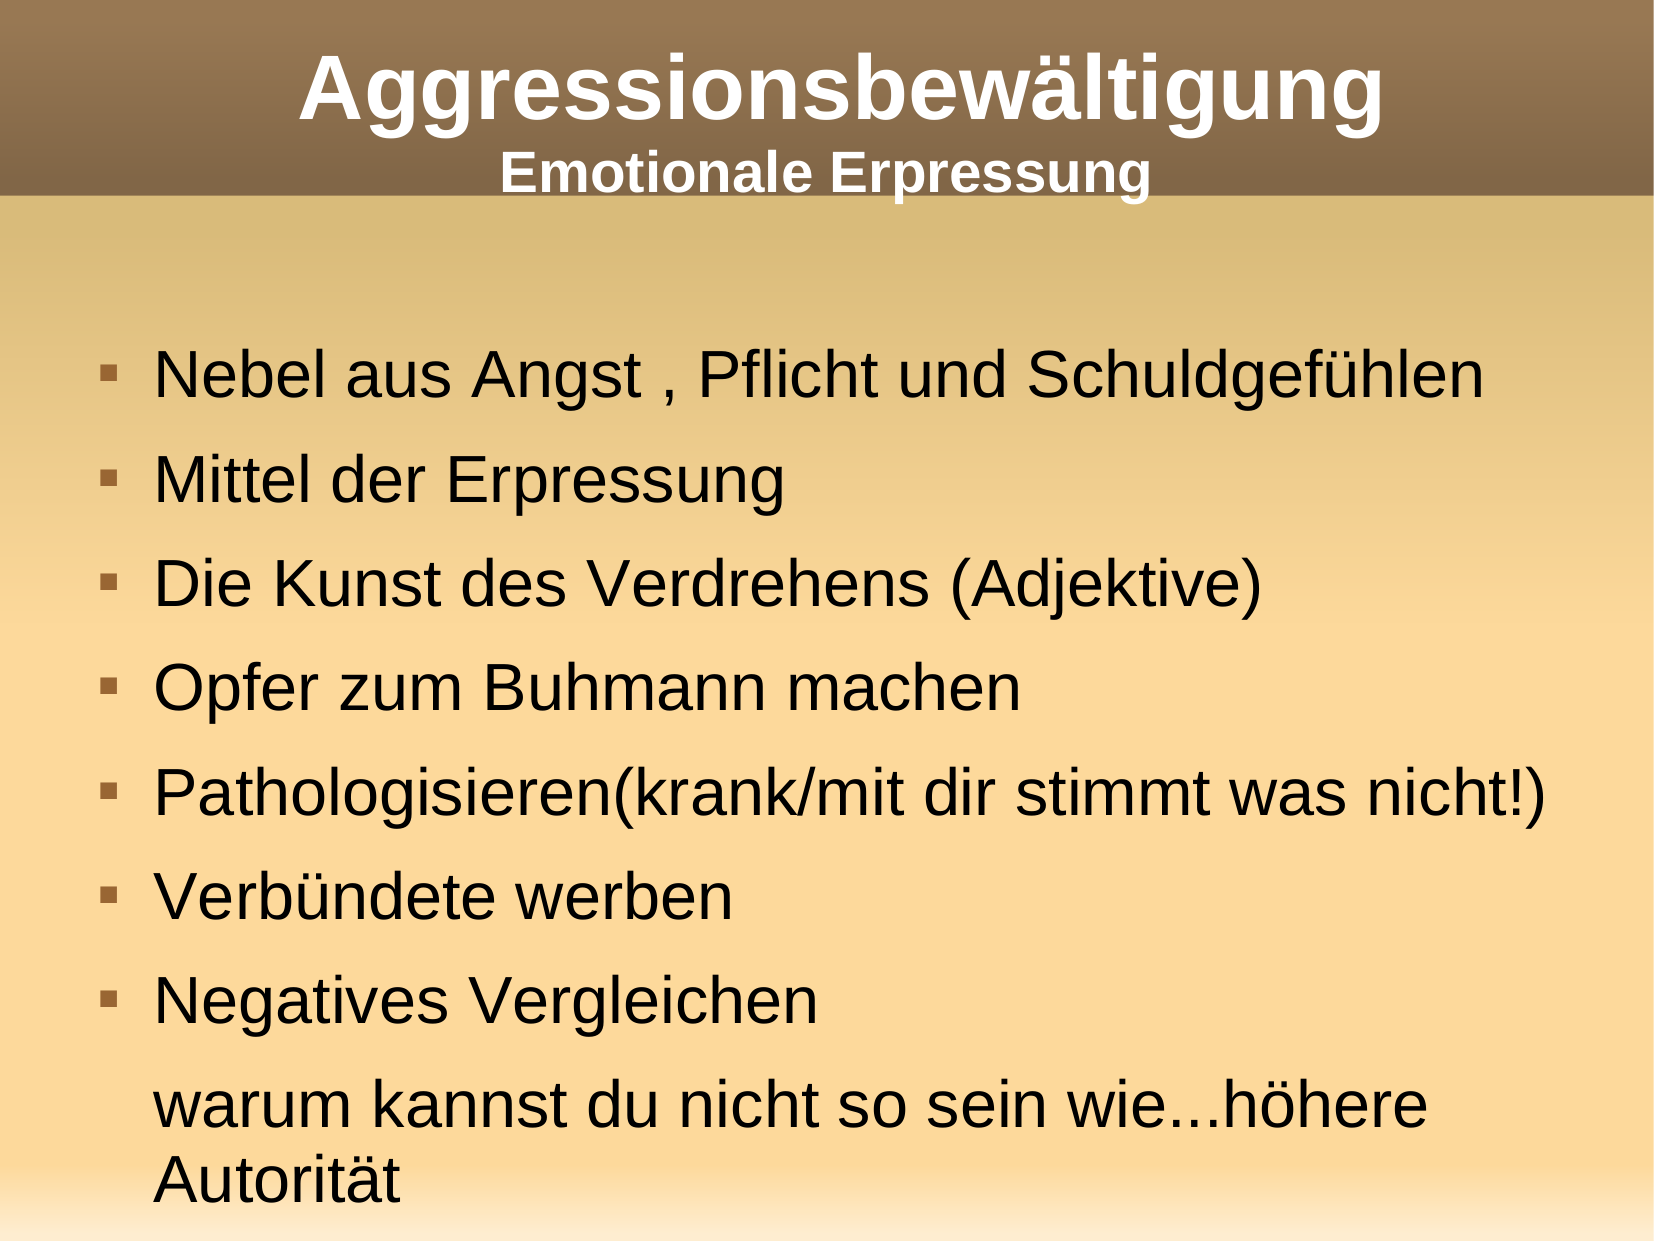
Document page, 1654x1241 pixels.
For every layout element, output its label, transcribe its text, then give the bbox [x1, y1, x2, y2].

list Nebel aus Angst , Pflicht und Schuldgefühlen Mittel der Erpressung Die Kunst des Verdrehens (Adjektive) Opfer zum Buhmann machen Pathologisieren(krank/mit dir stimmt was nicht!) Verbündete werben Negatives Vergleichen warum kannst du nicht so sein wie...höhere Autorität [82, 337, 1571, 1218]
title Aggressionsbewältigung Emotionale Erpressung [82, 36, 1571, 270]
picture [0, 0, 1654, 1241]
